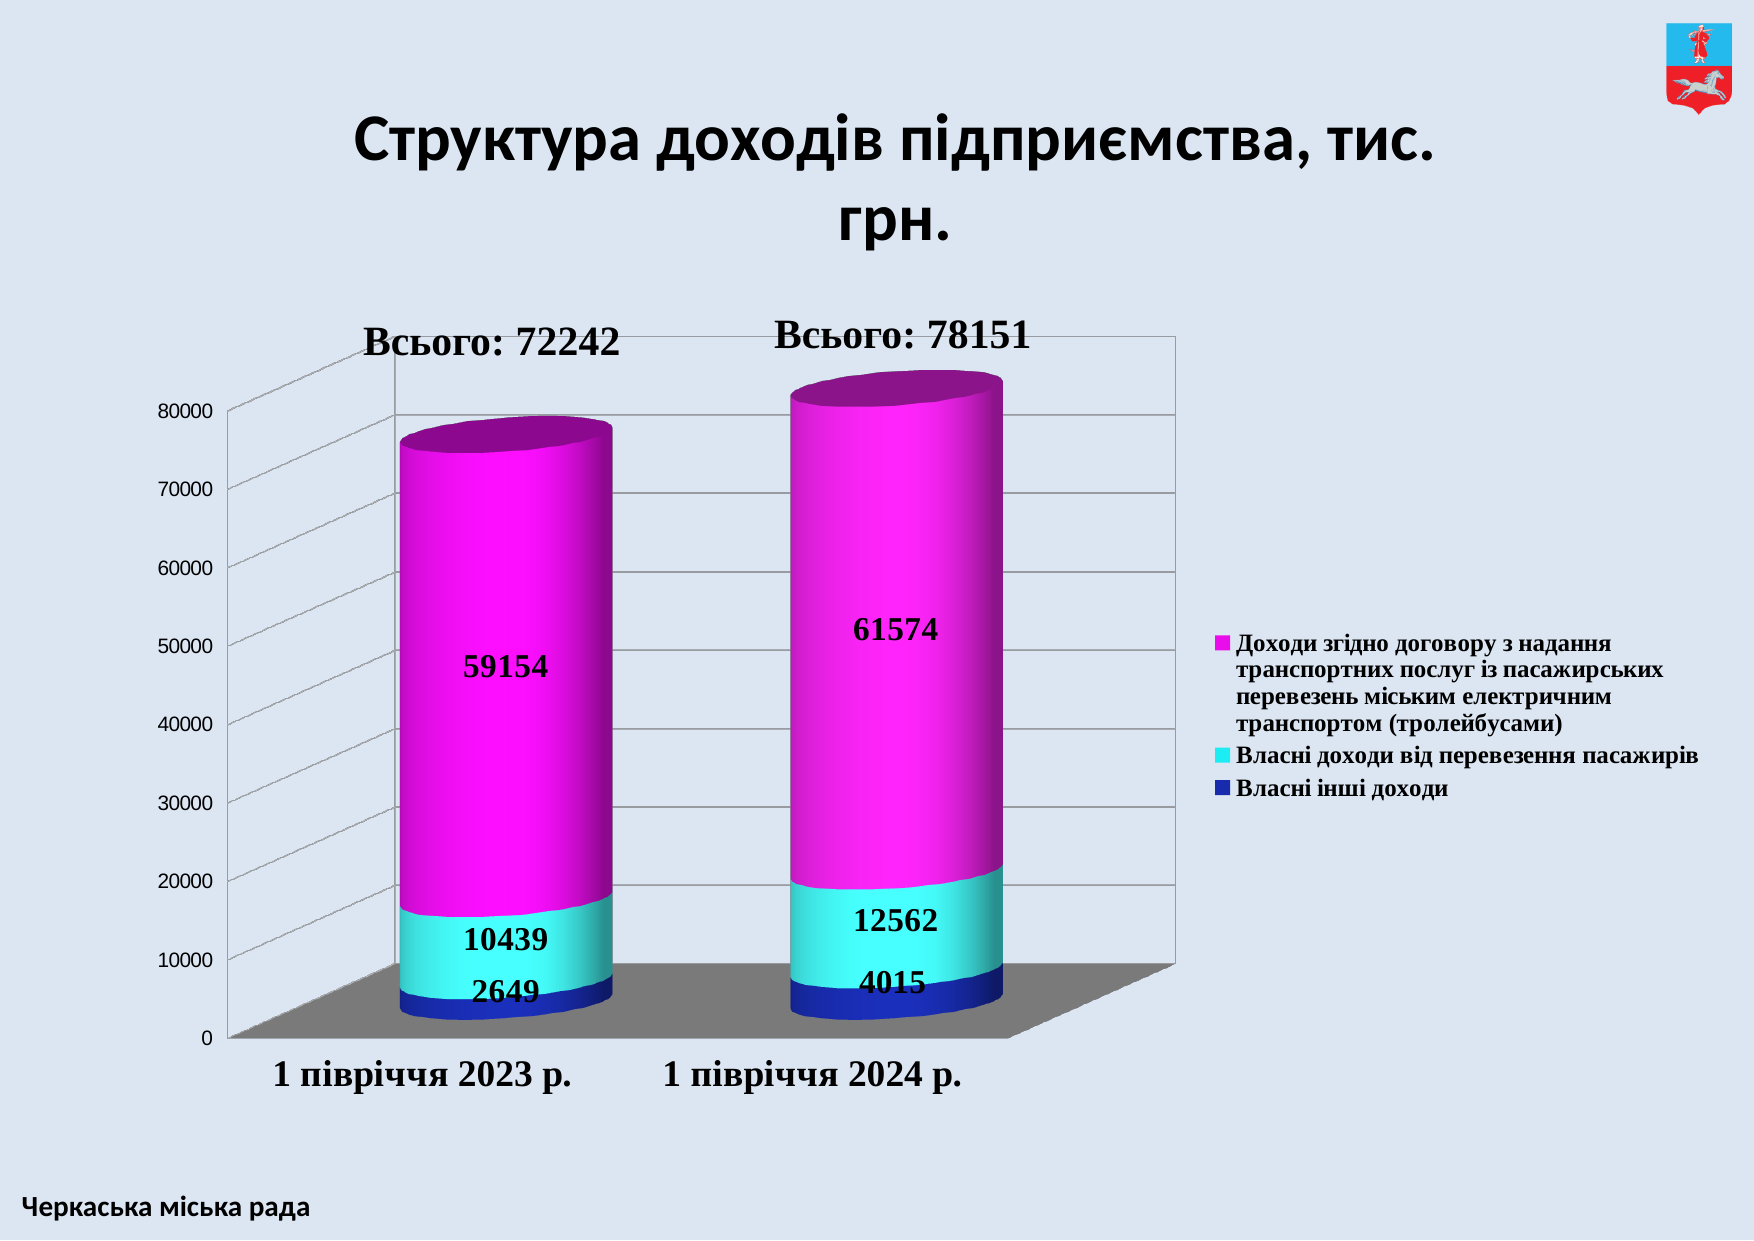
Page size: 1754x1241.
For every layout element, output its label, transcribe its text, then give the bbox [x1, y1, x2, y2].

text_box 4015 [844, 956, 975, 1016]
text_box Всього: 72242 [348, 307, 726, 372]
picture [1663, 20, 1734, 117]
chart [125, 316, 1721, 1114]
text_box Черкаська міська рада [7, 1180, 380, 1230]
text_box Структура доходів підприємства, тис. грн. [316, 87, 1476, 262]
text_box Всього: 78151 [759, 300, 1175, 365]
